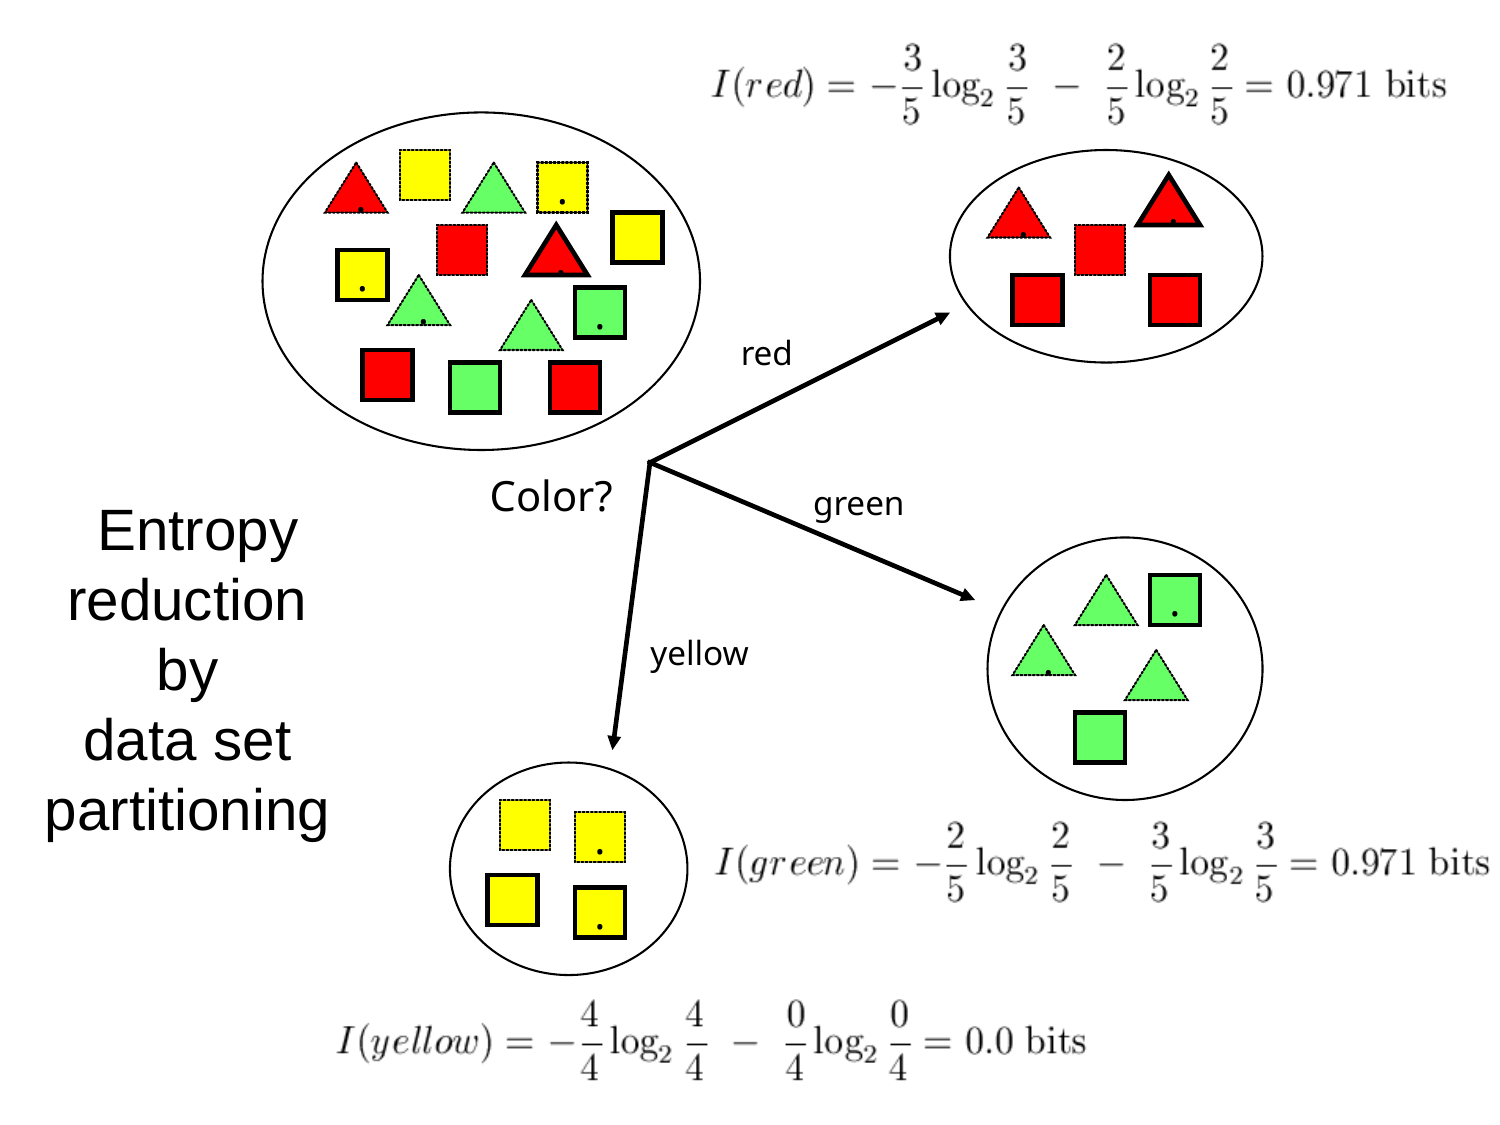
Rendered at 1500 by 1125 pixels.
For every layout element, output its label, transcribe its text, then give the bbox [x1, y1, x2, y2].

text_box . [1149, 574, 1200, 625]
text_box . [537, 162, 588, 213]
text_box . [337, 249, 388, 300]
text_box [500, 299, 563, 351]
text_box [549, 362, 600, 413]
picture [699, 37, 1461, 135]
text_box [437, 224, 488, 275]
text_box . [525, 224, 588, 276]
text_box . [575, 287, 625, 338]
text_box . [987, 187, 1051, 238]
text_box . [1137, 174, 1201, 225]
text_box [1149, 275, 1200, 325]
text_box [499, 800, 550, 850]
text_box [1074, 224, 1125, 275]
text_box [1012, 275, 1063, 325]
text_box [487, 875, 538, 925]
picture [701, 812, 1500, 915]
text_box . [1012, 625, 1076, 676]
text_box . [574, 812, 625, 863]
text_box yellow [635, 624, 764, 681]
text_box [399, 149, 450, 200]
text_box [362, 350, 413, 400]
text_box red [726, 324, 808, 381]
text_box [462, 162, 526, 213]
text_box . [387, 275, 451, 326]
text_box Color? [474, 462, 628, 529]
text_box green [798, 474, 920, 531]
text_box [449, 362, 500, 413]
text_box . [324, 162, 388, 213]
text_box [1074, 712, 1125, 763]
picture [324, 987, 1099, 1093]
text_box [1074, 574, 1138, 626]
title Entropy reduction by data set partitioning [0, 474, 376, 850]
text_box . [574, 887, 625, 938]
text_box [612, 212, 663, 263]
text_box [1125, 649, 1188, 701]
